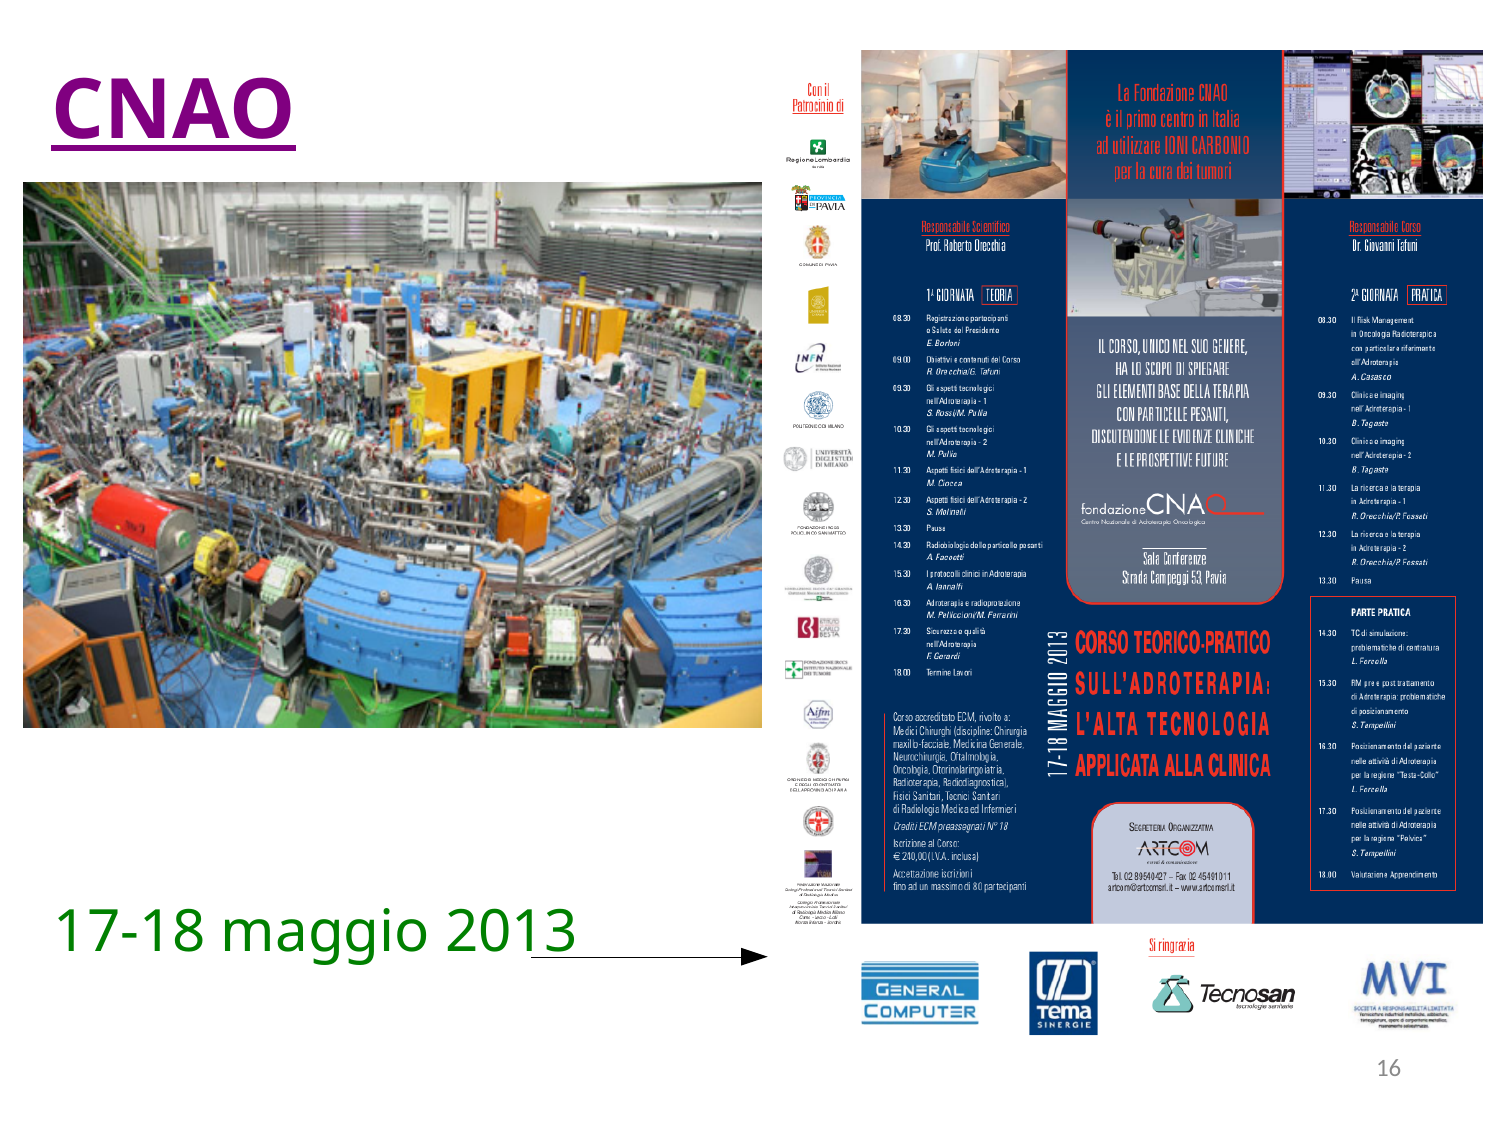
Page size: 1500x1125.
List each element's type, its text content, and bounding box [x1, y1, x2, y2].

picture [773, 50, 1483, 1055]
picture [23, 182, 762, 728]
text_box <numero> [1074, 1055, 1417, 1095]
title 17-18 maggio 2013 [35, 856, 597, 1007]
title CNAO [23, 35, 324, 186]
